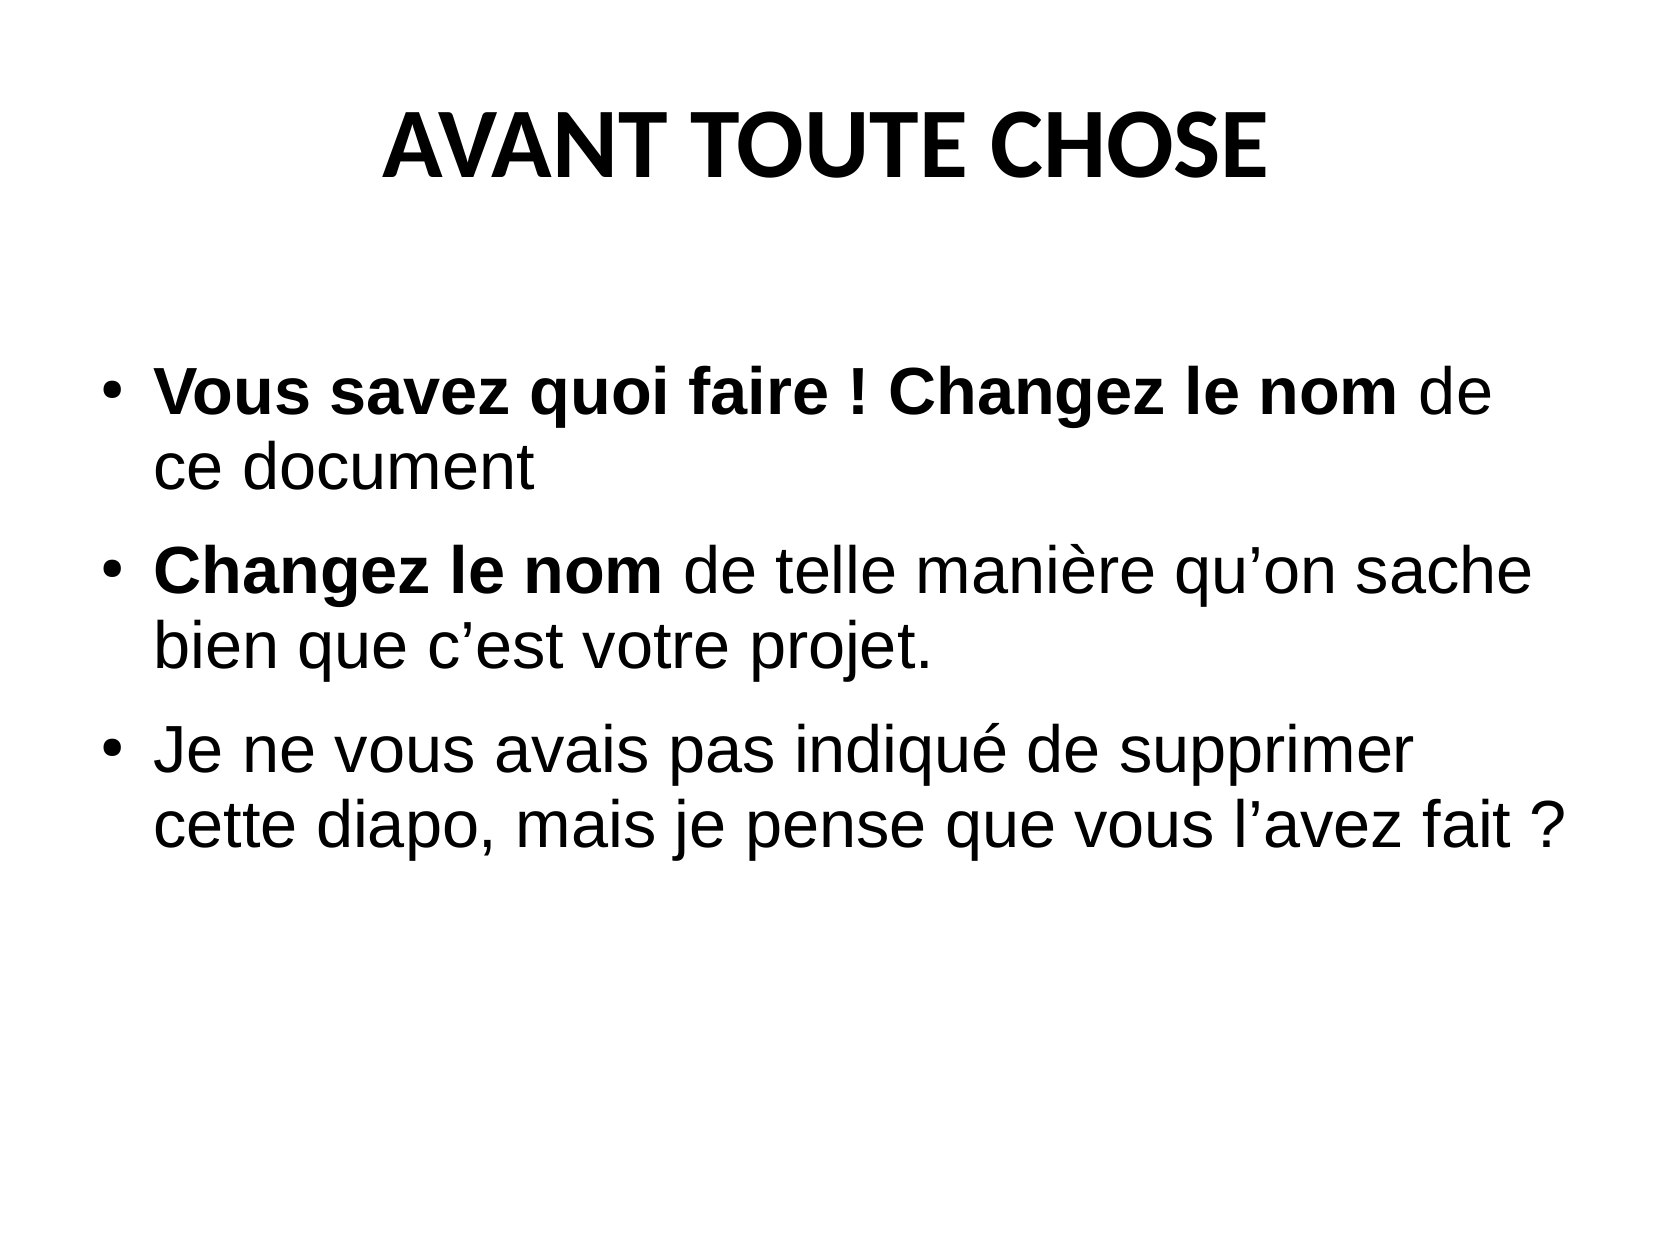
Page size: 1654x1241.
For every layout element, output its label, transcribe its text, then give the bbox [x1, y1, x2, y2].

title AVANT TOUTE CHOSE [82, 49, 1571, 257]
list Vous savez quoi faire ! Changez le nom de ce document Changez le nom de telle manière qu’on sache bien que c’est votre projet. Je ne vous avais pas indiqué de supprimer cette diapo, mais je pense que vous l’avez fait ? [82, 354, 1571, 1074]
